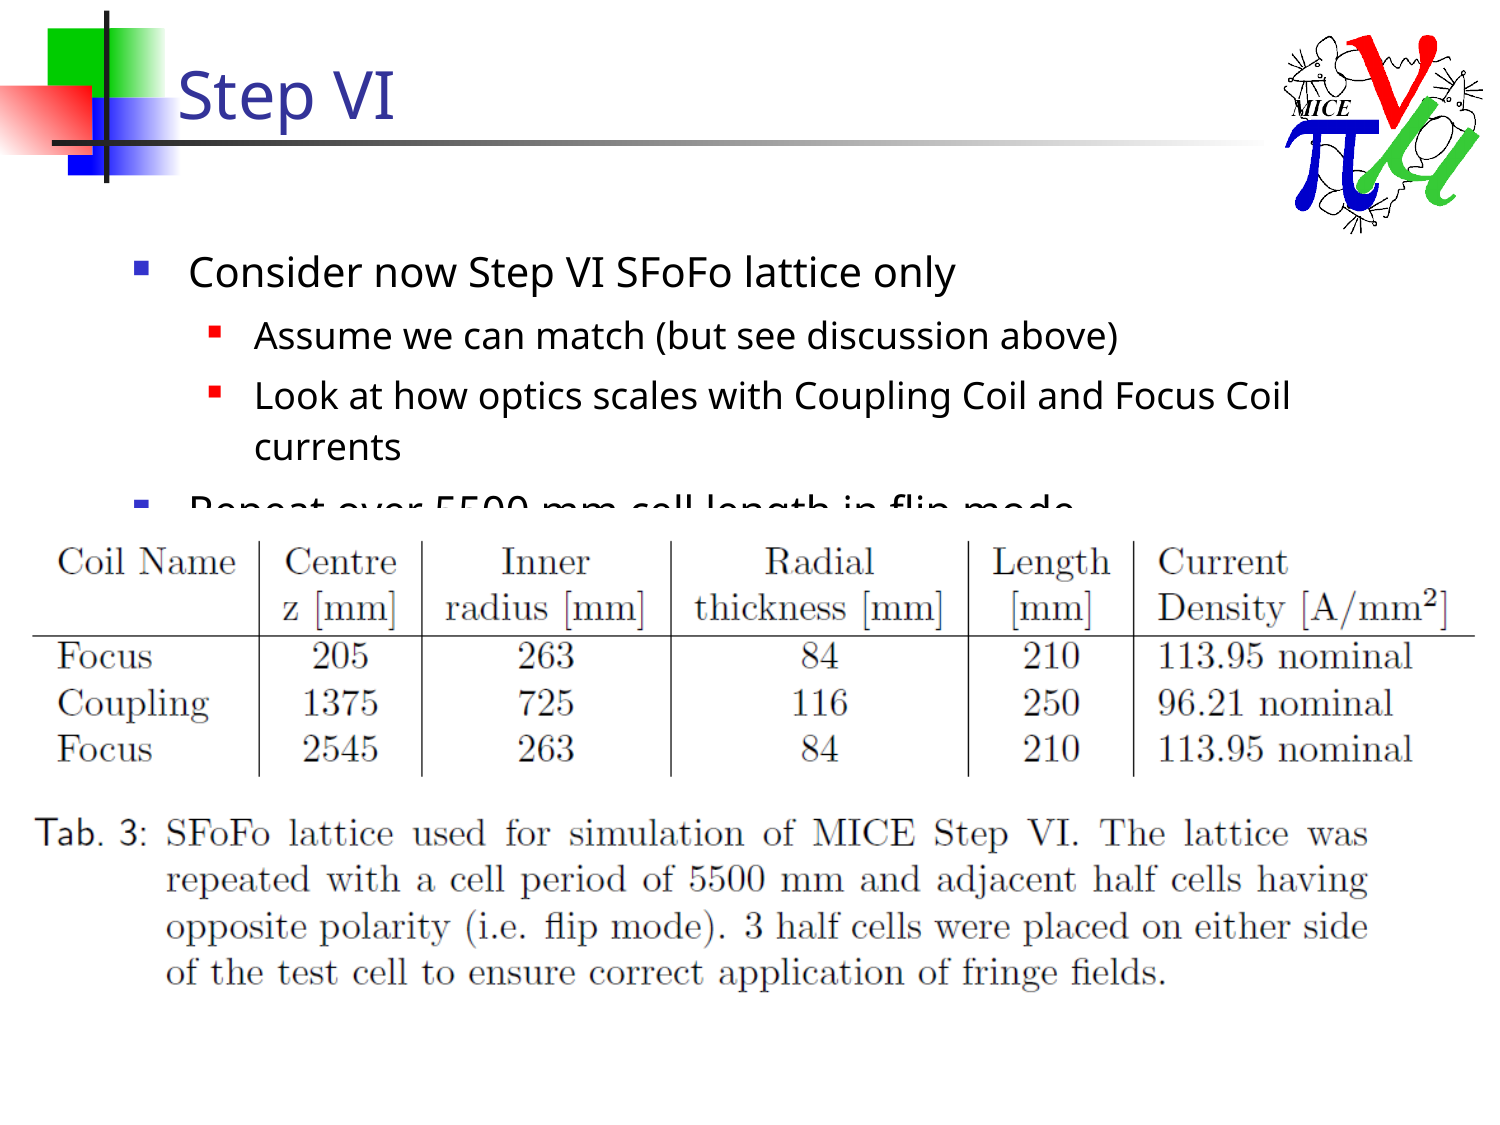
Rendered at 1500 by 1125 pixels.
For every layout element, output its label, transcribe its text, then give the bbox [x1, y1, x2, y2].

picture [1264, 5, 1500, 251]
list Consider now Step VI SFoFo lattice only Assume we can match (but see discussion above) Look at how optics scales with Coupling Coil and Focus Coil currents Repeat over 5500 mm cell length in flip mode [117, 235, 1393, 508]
title Step VI [162, 0, 1441, 188]
picture [2, 508, 1500, 1014]
